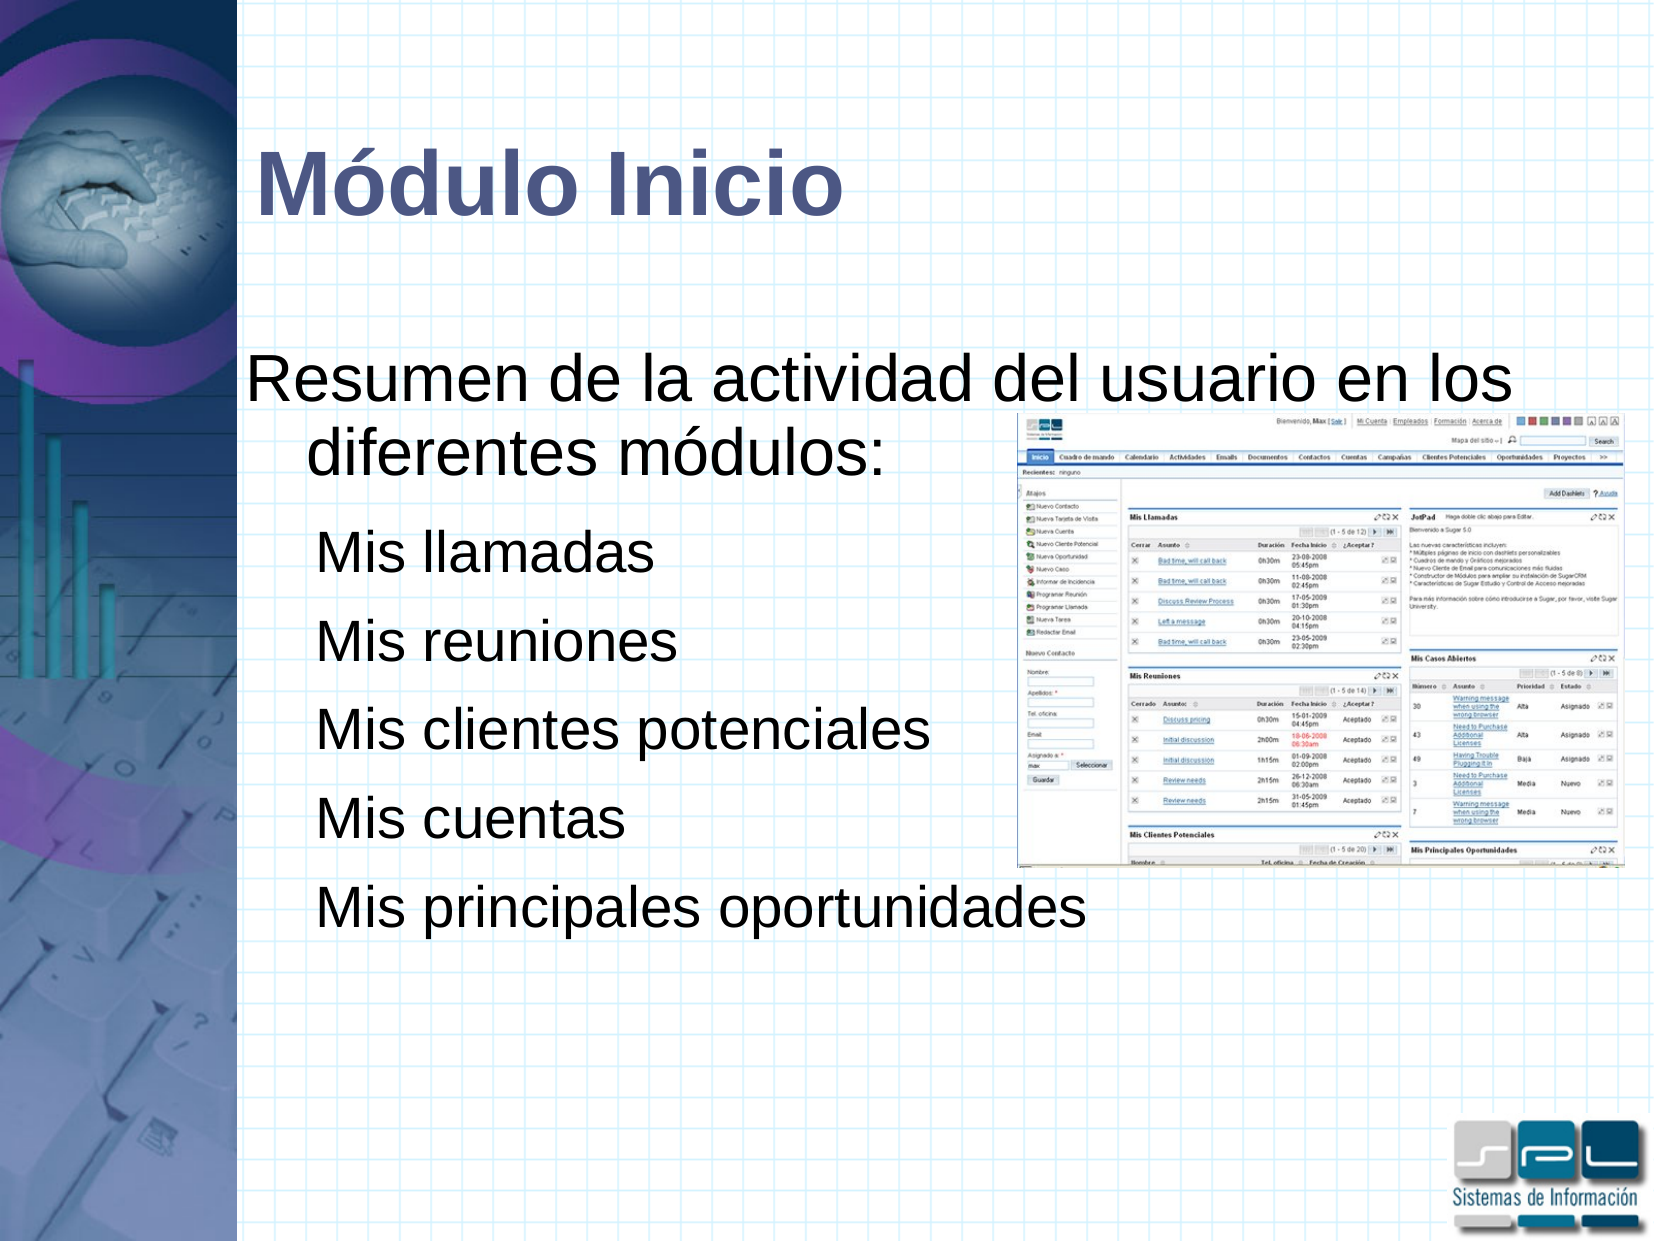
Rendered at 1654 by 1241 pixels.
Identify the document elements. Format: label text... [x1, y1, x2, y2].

picture [0, 0, 1654, 1241]
list Resumen de la actividad del usuario en los diferentes módulos: Mis llamadas Mis reuniones Mis clientes potenciales Mis cuentas Mis principales oportunidades [236, 340, 1616, 1123]
title Módulo Inicio [254, 131, 1640, 235]
